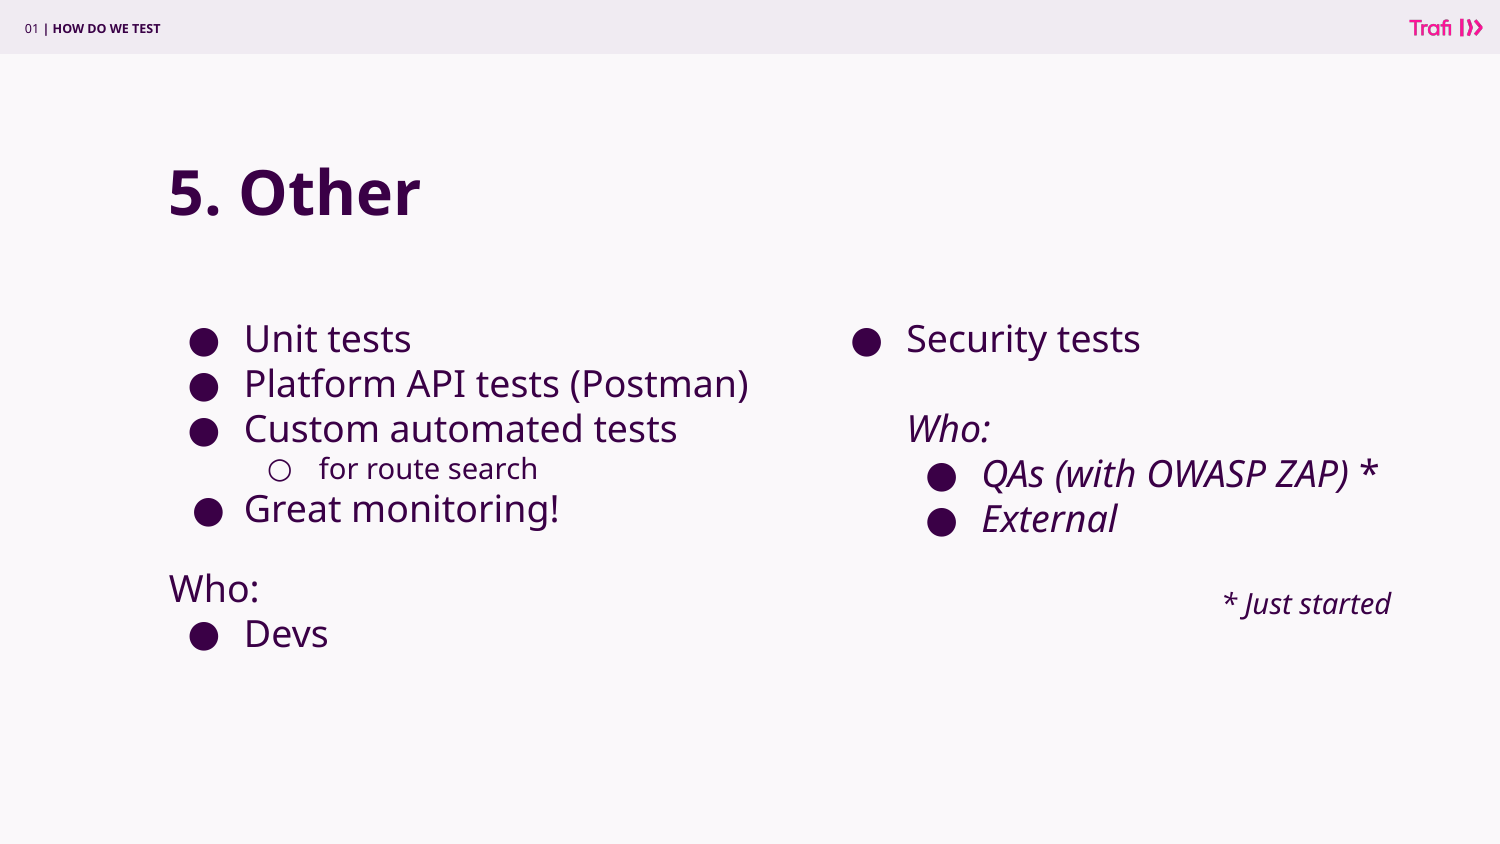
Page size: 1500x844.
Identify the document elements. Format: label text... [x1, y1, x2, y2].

text_box [0, 0, 1500, 54]
text_box 5. Other [154, 138, 1284, 241]
text_box Security tests Who: QAs (with OWASP ZAP) * External * Just started [816, 300, 1407, 724]
text_box 01 | HOW DO WE TEST [19, 8, 356, 47]
text_box Unit tests Platform API tests (Postman) Custom automated tests for route search Great monitoring! Who: Devs [154, 300, 788, 724]
picture [1403, 8, 1489, 47]
